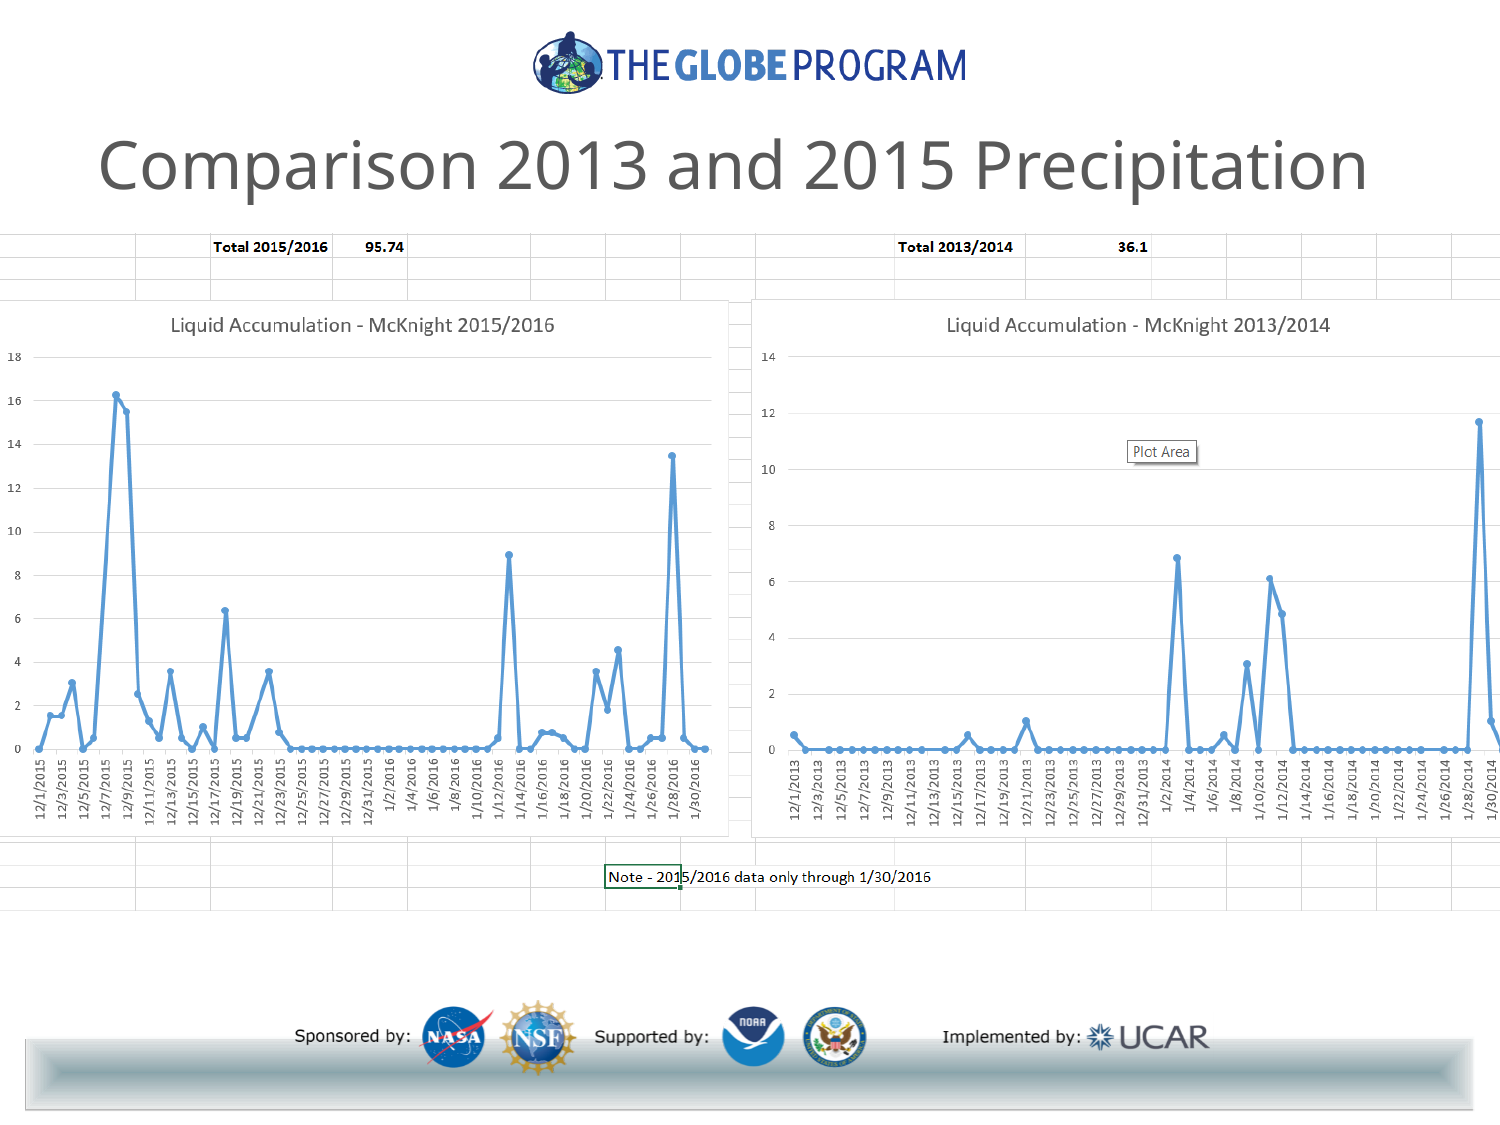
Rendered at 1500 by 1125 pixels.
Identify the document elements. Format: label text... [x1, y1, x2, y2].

picture [262, 1000, 1238, 1085]
title Comparison 2013 and 2015 Precipitation [82, 91, 1433, 233]
picture [526, 24, 975, 91]
picture [0, 233, 1500, 911]
